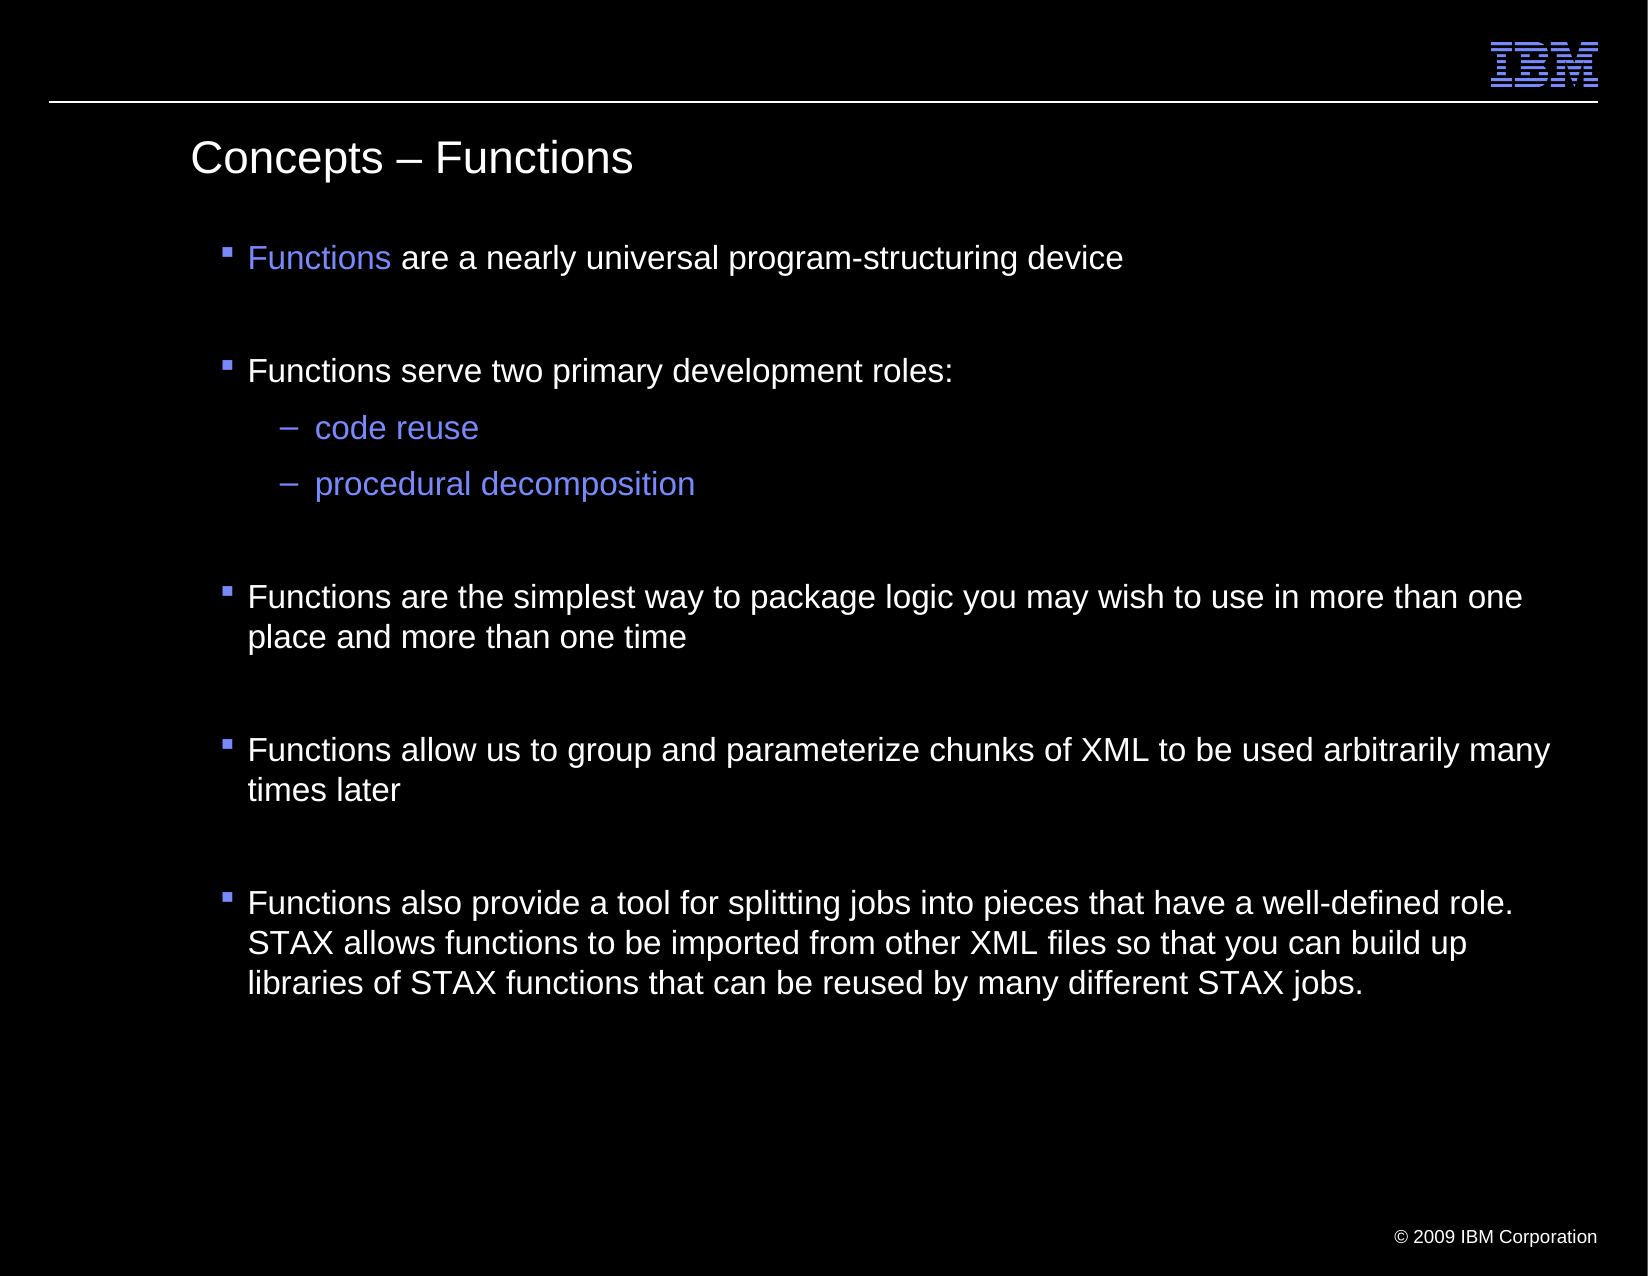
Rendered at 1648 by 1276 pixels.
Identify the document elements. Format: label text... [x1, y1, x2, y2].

picture [1491, 42, 1598, 87]
title Concepts – Functions [173, 125, 1648, 219]
text_box Functions are a nearly universal program-structuring device Functions serve two primary development roles: code reuse procedural decomposition Functions are the simplest way to package logic you may wish to use in more than one place and more than one time Functions allow us to group and parameterize chunks of XML to be used arbitrarily many times later Functions also provide a tool for splitting jobs into pieces that have a well-defined role. STAX allows functions to be imported from other XML files so that you can build up libraries of STAX functions that can be reused by many different STAX jobs. [219, 236, 1570, 1002]
